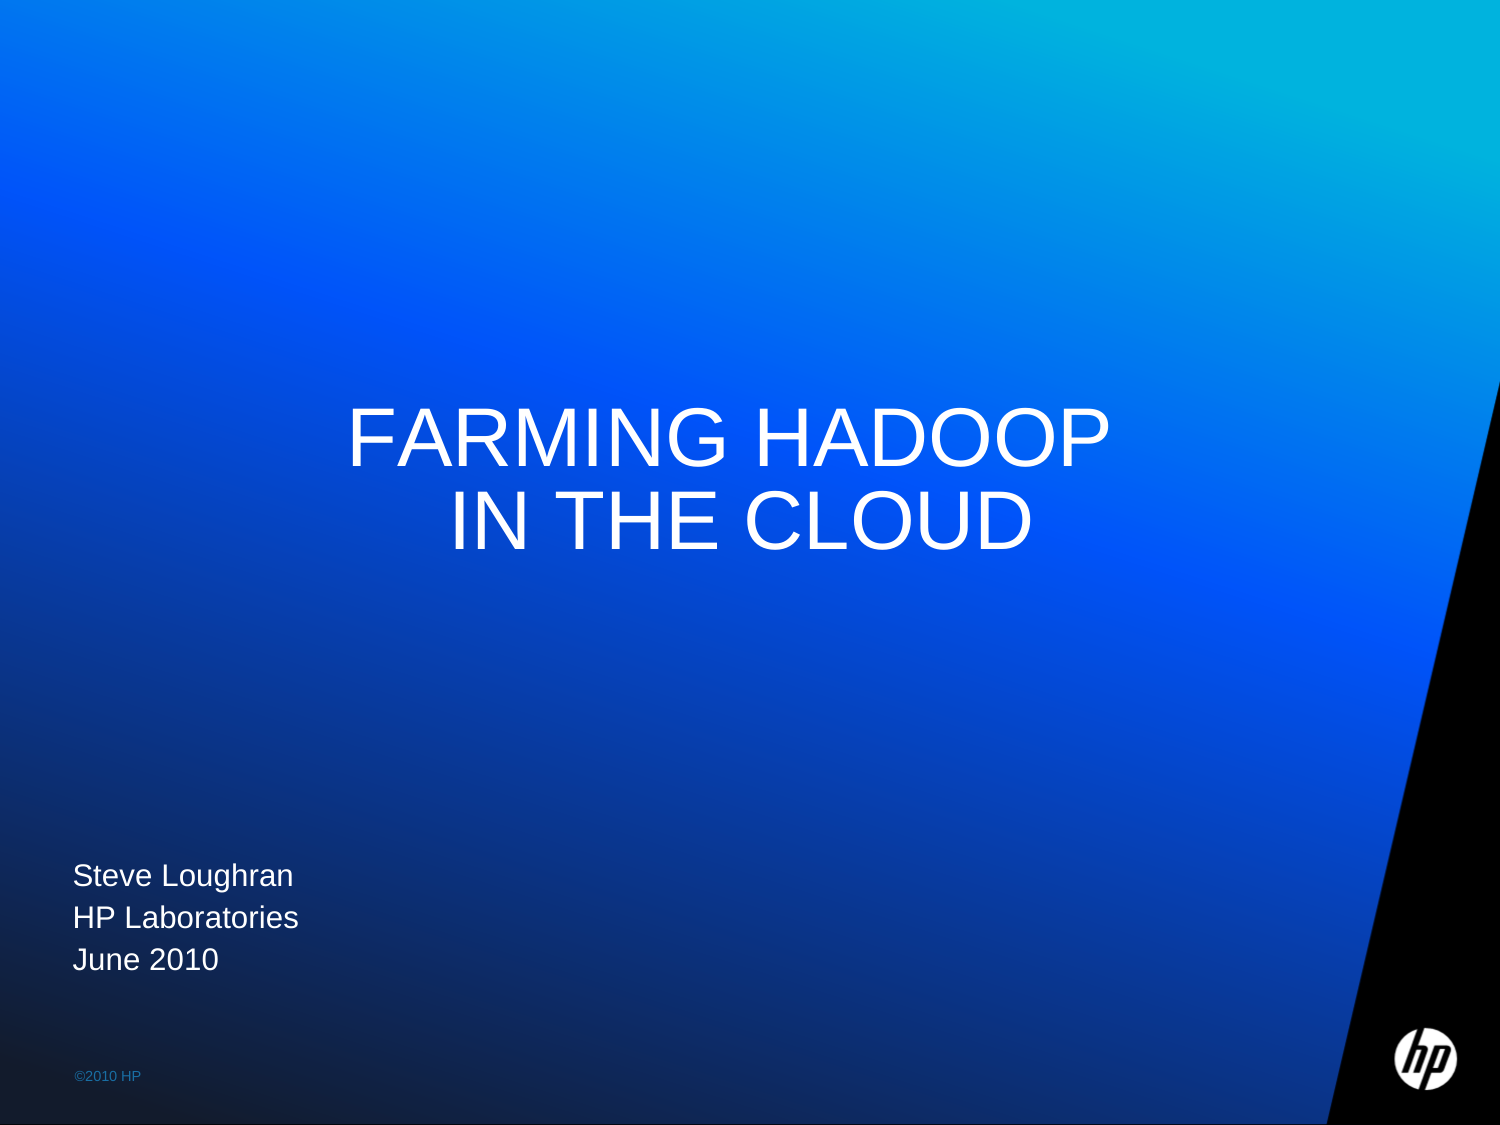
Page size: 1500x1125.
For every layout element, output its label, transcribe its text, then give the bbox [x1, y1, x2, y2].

text_box Steve Loughran HP Laboratories June 2010 [57, 830, 1347, 985]
text_box FARMING HADOOP IN THE CLOUD [106, 375, 1378, 591]
picture [0, 0, 1500, 1125]
